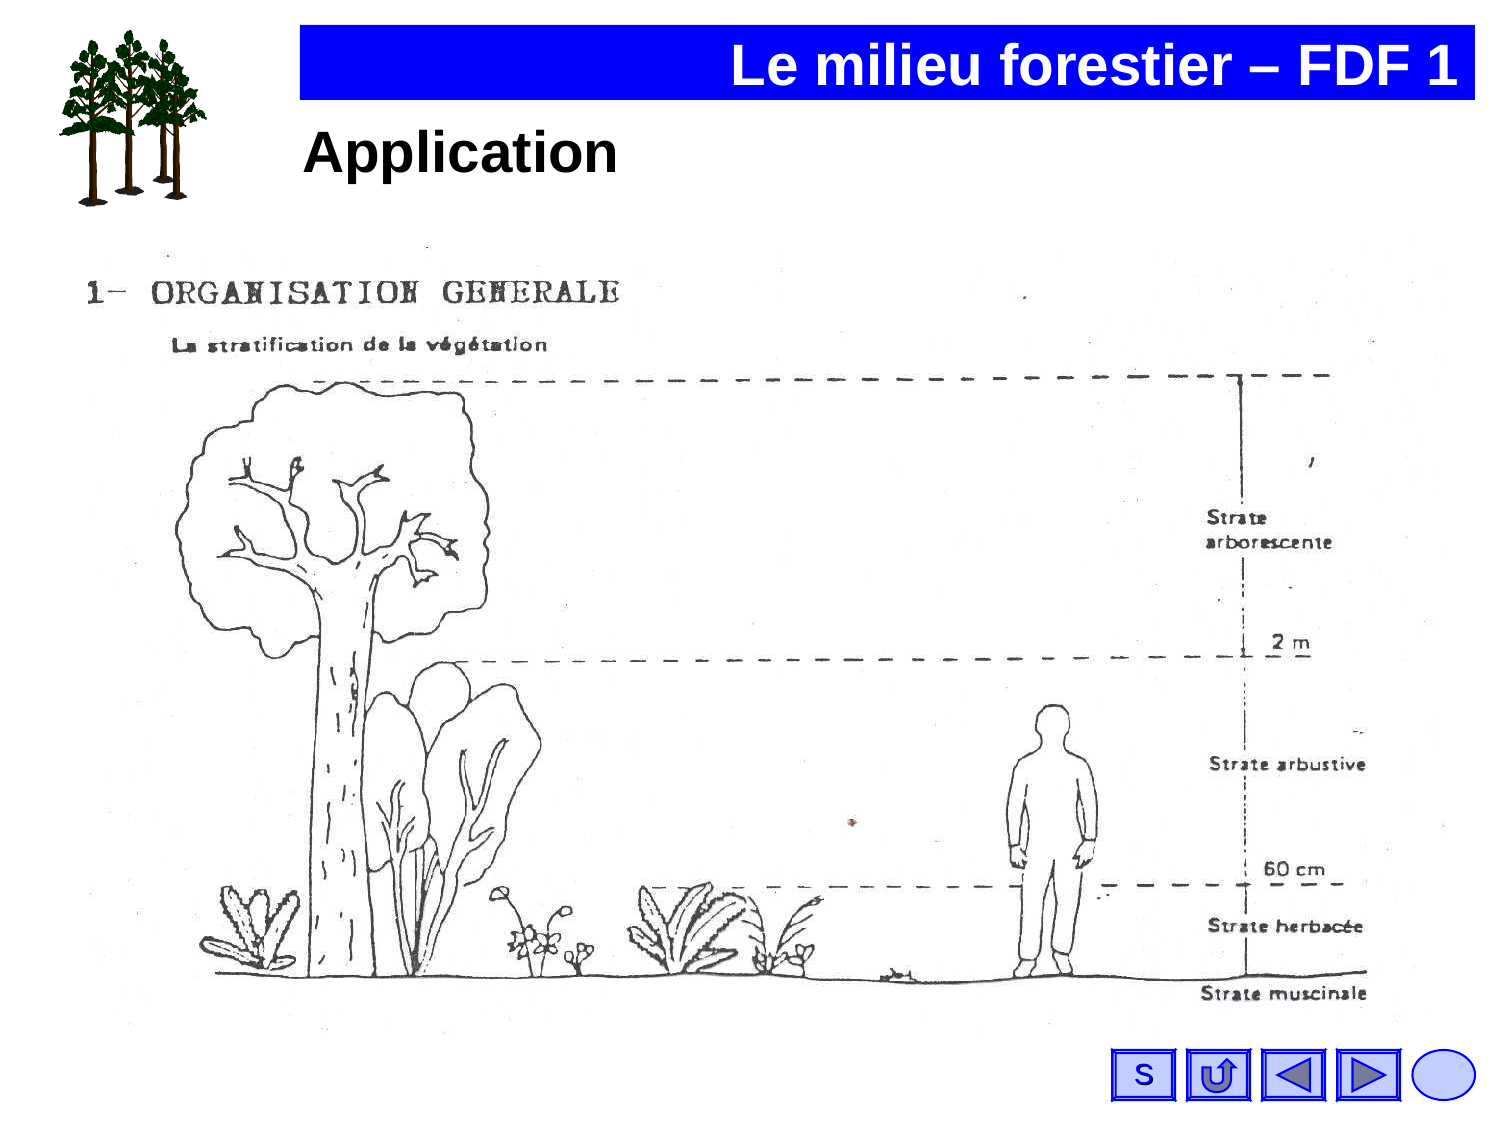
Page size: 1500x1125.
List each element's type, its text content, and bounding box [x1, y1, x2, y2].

picture [88, 236, 1447, 1034]
text_box Le milieu forestier – FDF 1 [299, 24, 1475, 100]
text_box Application [287, 112, 1096, 193]
text_box [1412, 1049, 1476, 1101]
